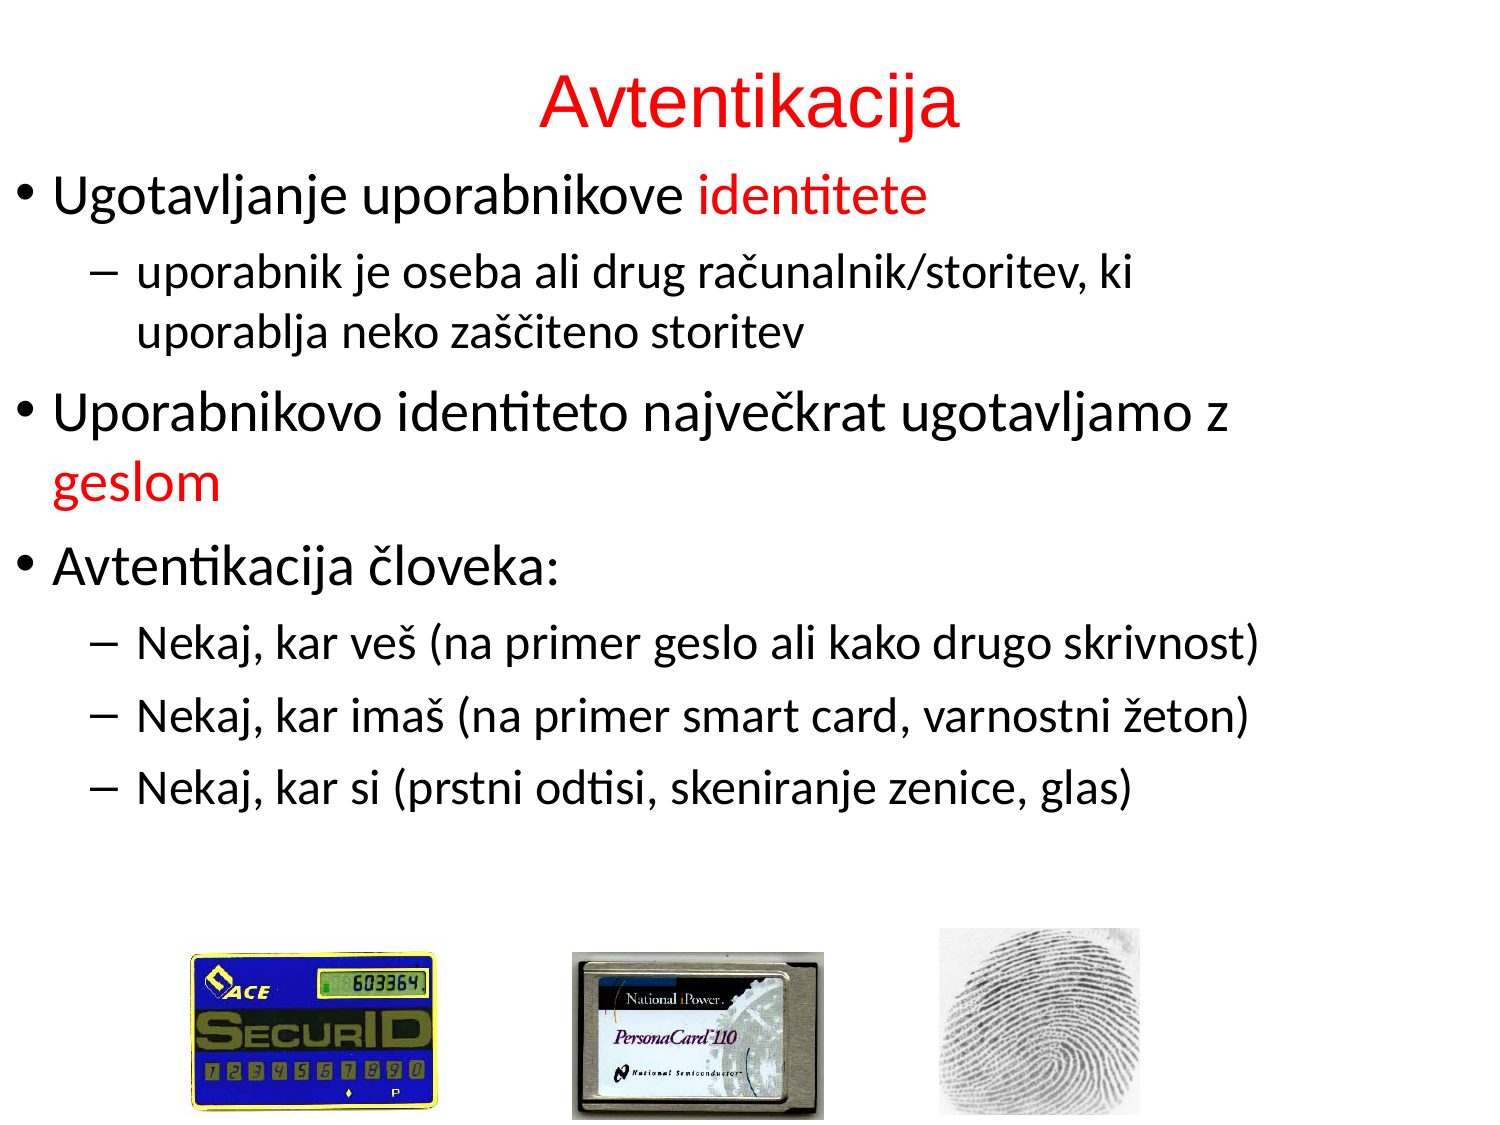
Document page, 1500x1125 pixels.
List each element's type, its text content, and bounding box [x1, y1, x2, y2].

picture [939, 943, 1140, 1115]
picture [572, 952, 824, 1120]
list Ugotavljanje uporabnikove identitete uporabnik je oseba ali drug računalnik/storitev, ki uporablja neko zaščiteno storitev Uporabnikovo identiteto največkrat ugotavljamo z geslom Avtentikacija človeka: Nekaj, kar veš (na primer geslo ali kako drugo skrivnost) Nekaj, kar imaš (na primer smart card, varnostni žeton) Nekaj, kar si (prstni odtisi, skeniranje zenice, glas) [0, 148, 1351, 943]
title Avtentikacija [75, 45, 1426, 151]
picture [182, 943, 445, 1118]
